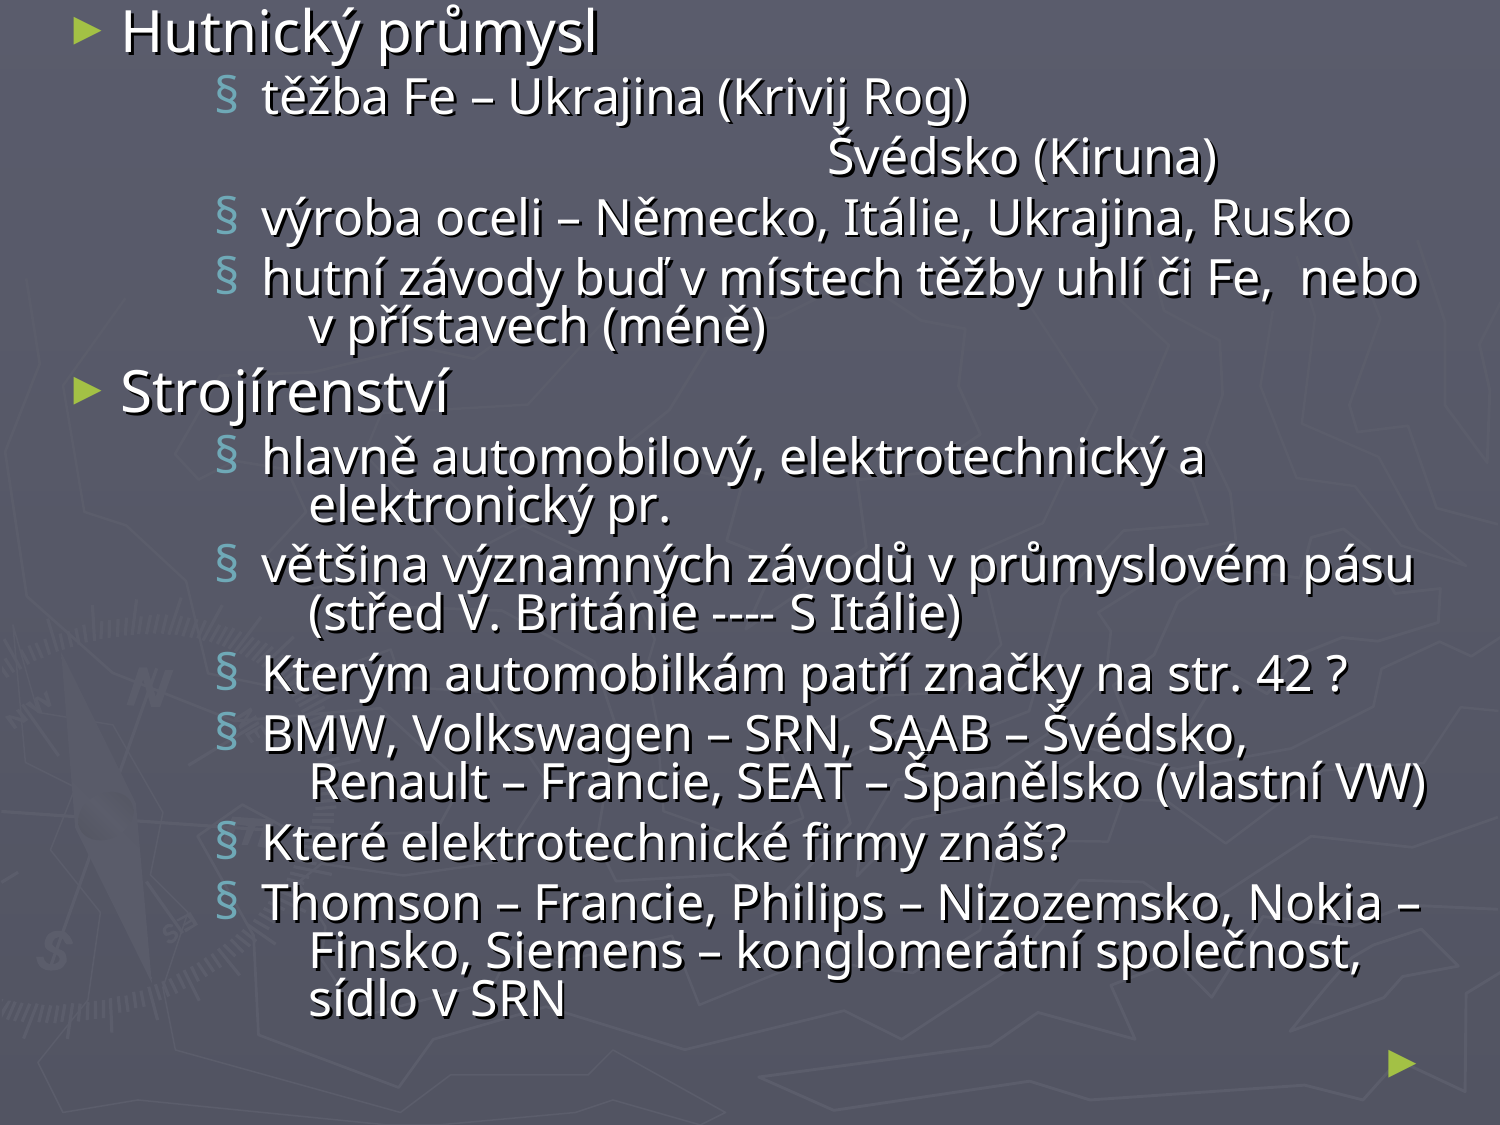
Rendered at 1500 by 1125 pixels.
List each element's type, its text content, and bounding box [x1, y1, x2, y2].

list Hutnický průmysl těžba Fe – Ukrajina (Krivij Rog) Švédsko (Kiruna) výroba oceli – Německo, Itálie, Ukrajina, Rusko hutní závody buď v místech těžby uhlí či Fe, nebo v přístavech (méně) Strojírenství hlavně automobilový, elektrotechnický a elektronický pr. většina významných závodů v průmyslovém pásu (střed V. Británie ---- S Itálie) Kterým automobilkám patří značky na str. 42 ? BMW, Volkswagen – SRN, SAAB – Švédsko, Renault – Francie, SEAT – Španělsko (vlastní VW) Které elektrotechnické firmy znáš? Thomson – Francie, Philips – Nizozemsko, Nokia – Finsko, Siemens – konglomerátní společnost, sídlo v SRN [49, 0, 1451, 1083]
